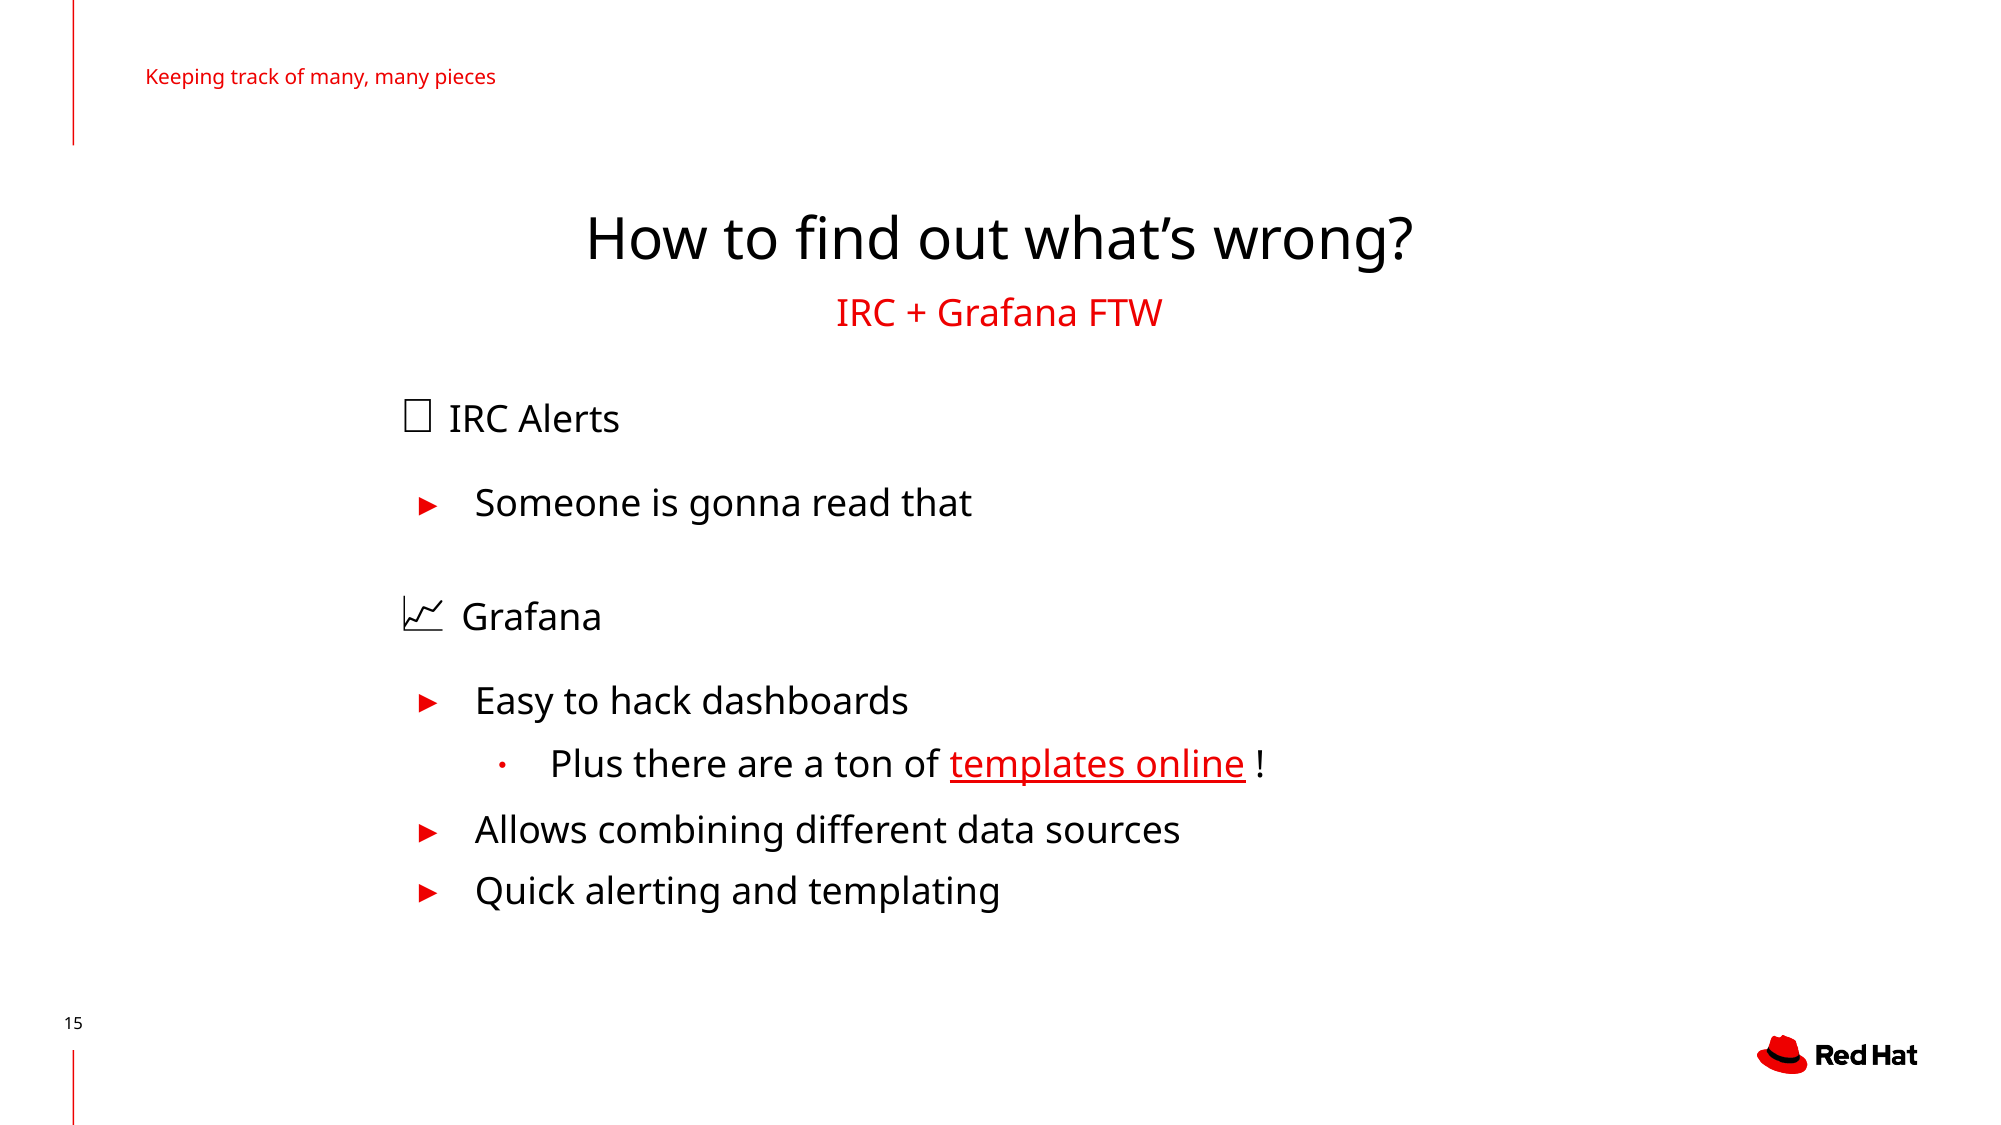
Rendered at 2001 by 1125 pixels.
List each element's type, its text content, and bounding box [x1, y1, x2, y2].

subtitle IRC + Grafana FTW [145, 271, 1855, 320]
subtitle Keeping track of many, many pieces [73, 9, 919, 143]
list 📨 IRC Alerts Someone is gonna read that 📈 Grafana Easy to hack dashboards Plus there are a ton of templates online ! Allows combining different data sources Quick alerting and templating [399, 376, 1600, 979]
title How to find out what’s wrong? [145, 180, 1855, 271]
slide_number <number> [13, 1012, 134, 1036]
picture [1757, 1035, 1918, 1074]
